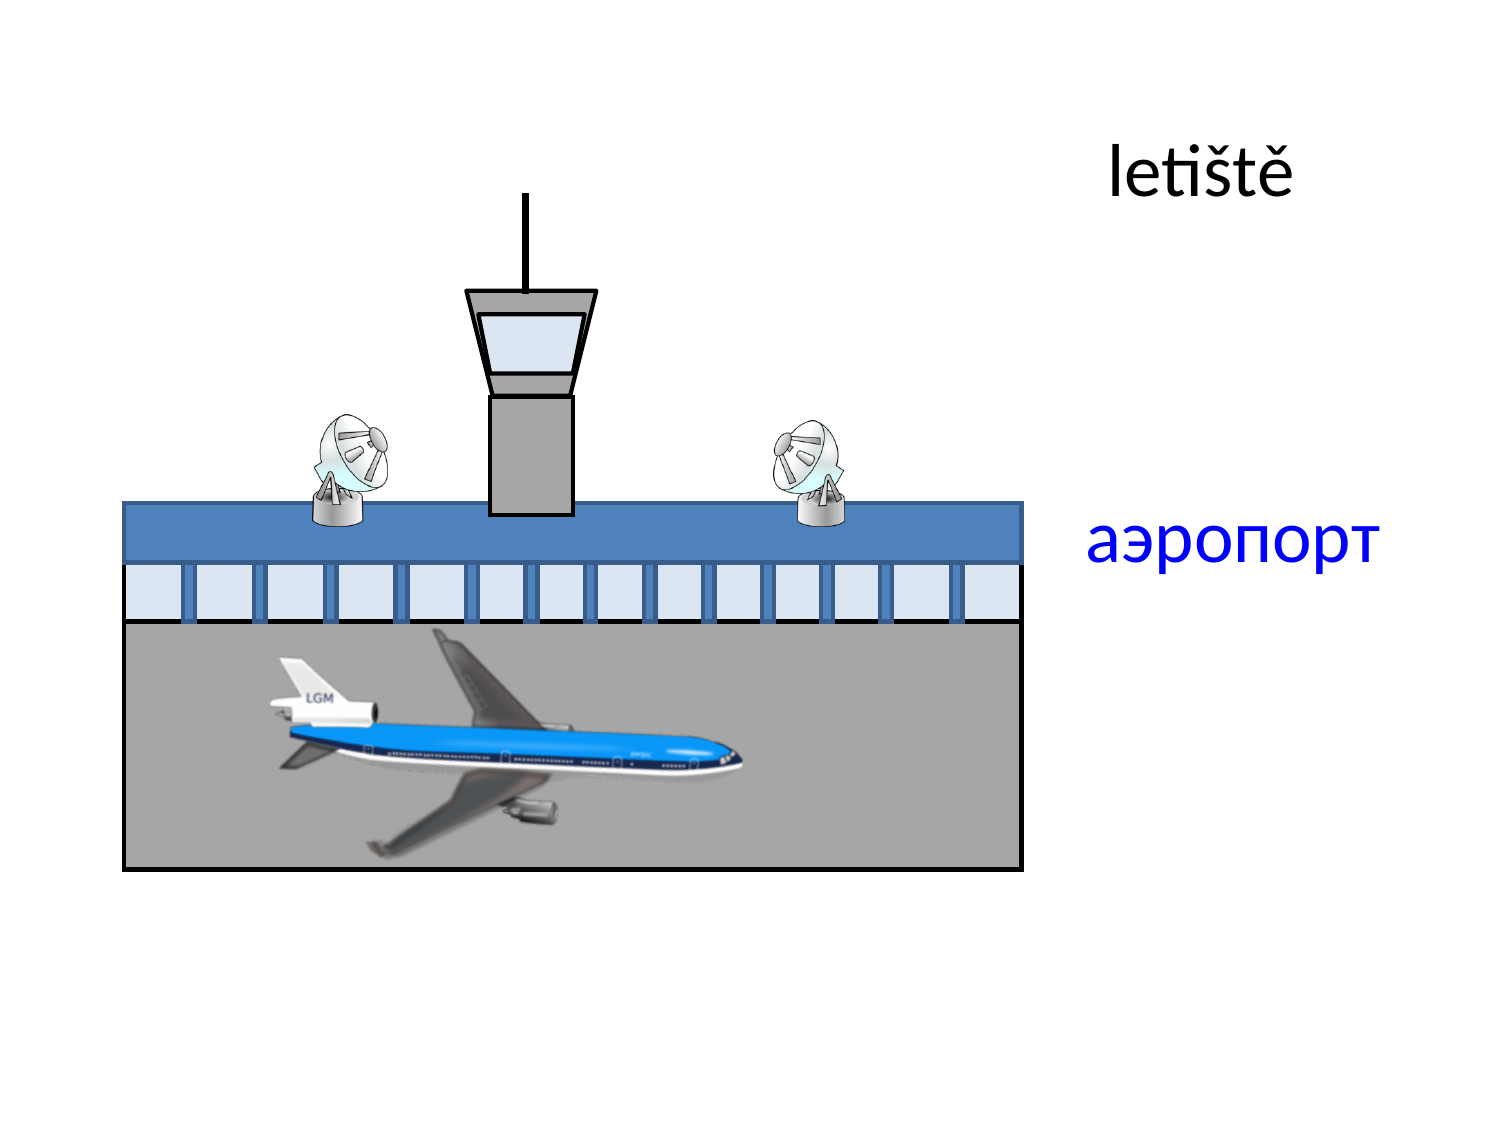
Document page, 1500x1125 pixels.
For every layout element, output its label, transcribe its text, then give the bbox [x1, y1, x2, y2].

text_box letiště [1092, 113, 1311, 219]
text_box [123, 397, 1294, 870]
text_box [466, 290, 597, 396]
picture [242, 597, 757, 928]
text_box аэропорт [1070, 479, 1396, 586]
picture [312, 414, 388, 527]
picture [773, 420, 845, 527]
